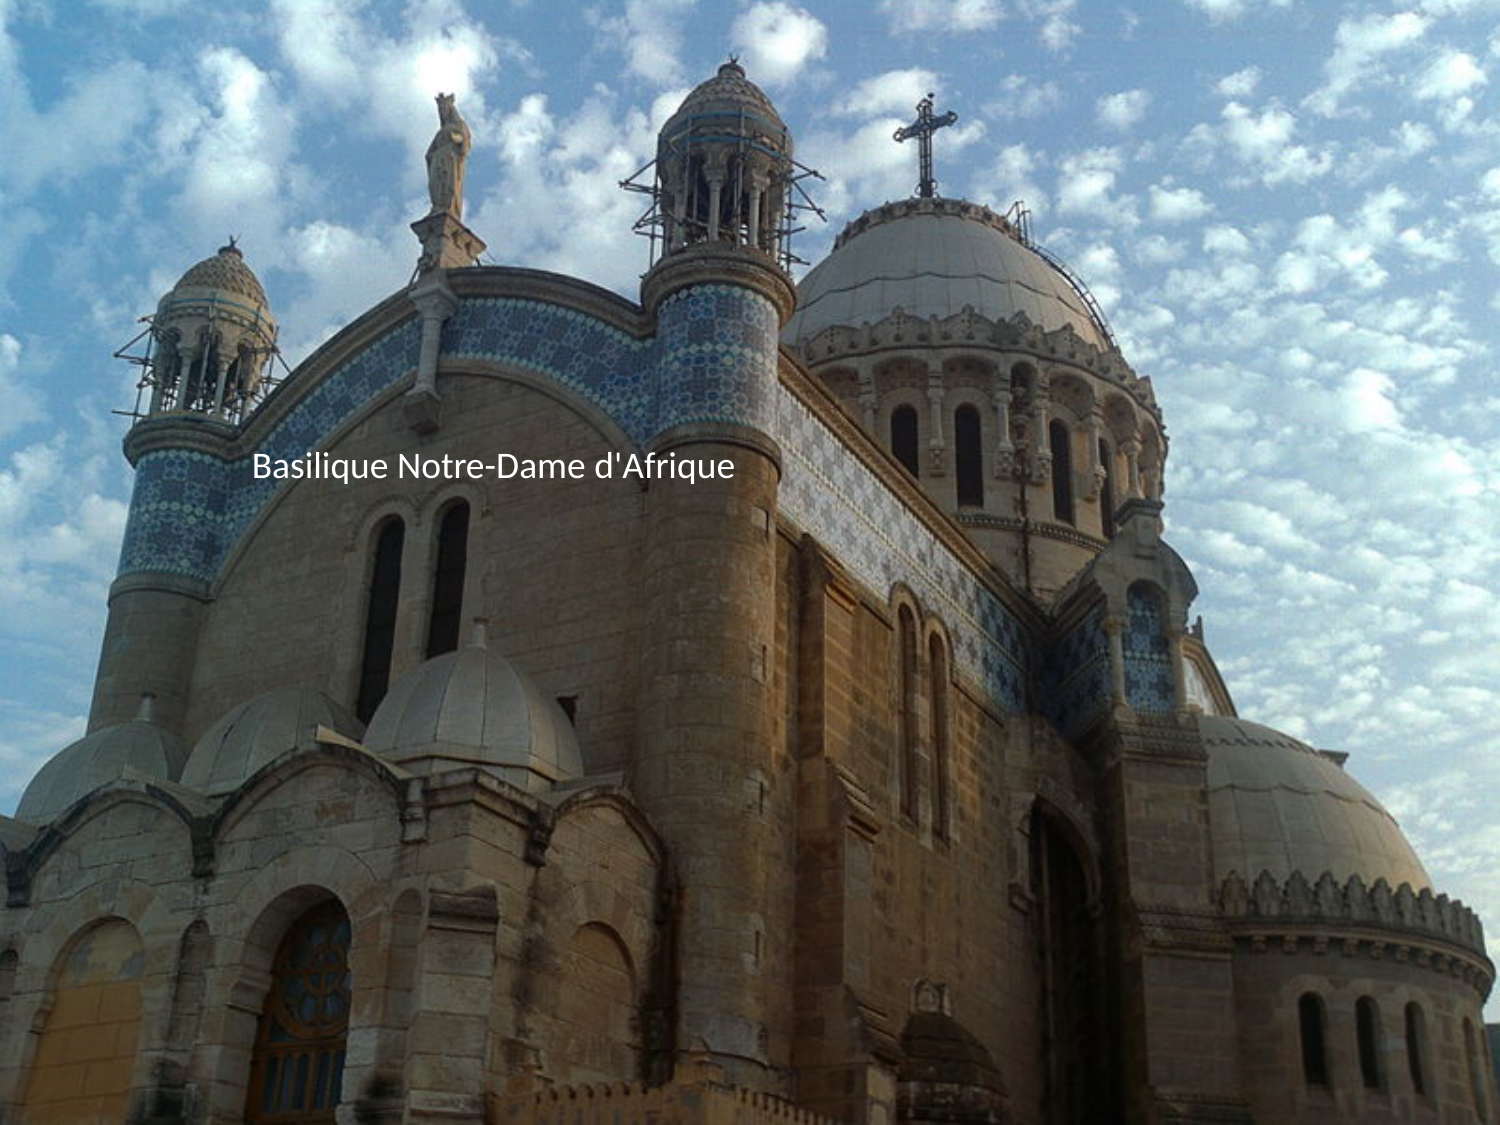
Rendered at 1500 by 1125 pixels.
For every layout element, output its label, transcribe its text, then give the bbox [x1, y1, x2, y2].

text_box Basilique Notre-Dame d'Afrique [237, 433, 751, 494]
picture [0, 0, 1500, 1125]
